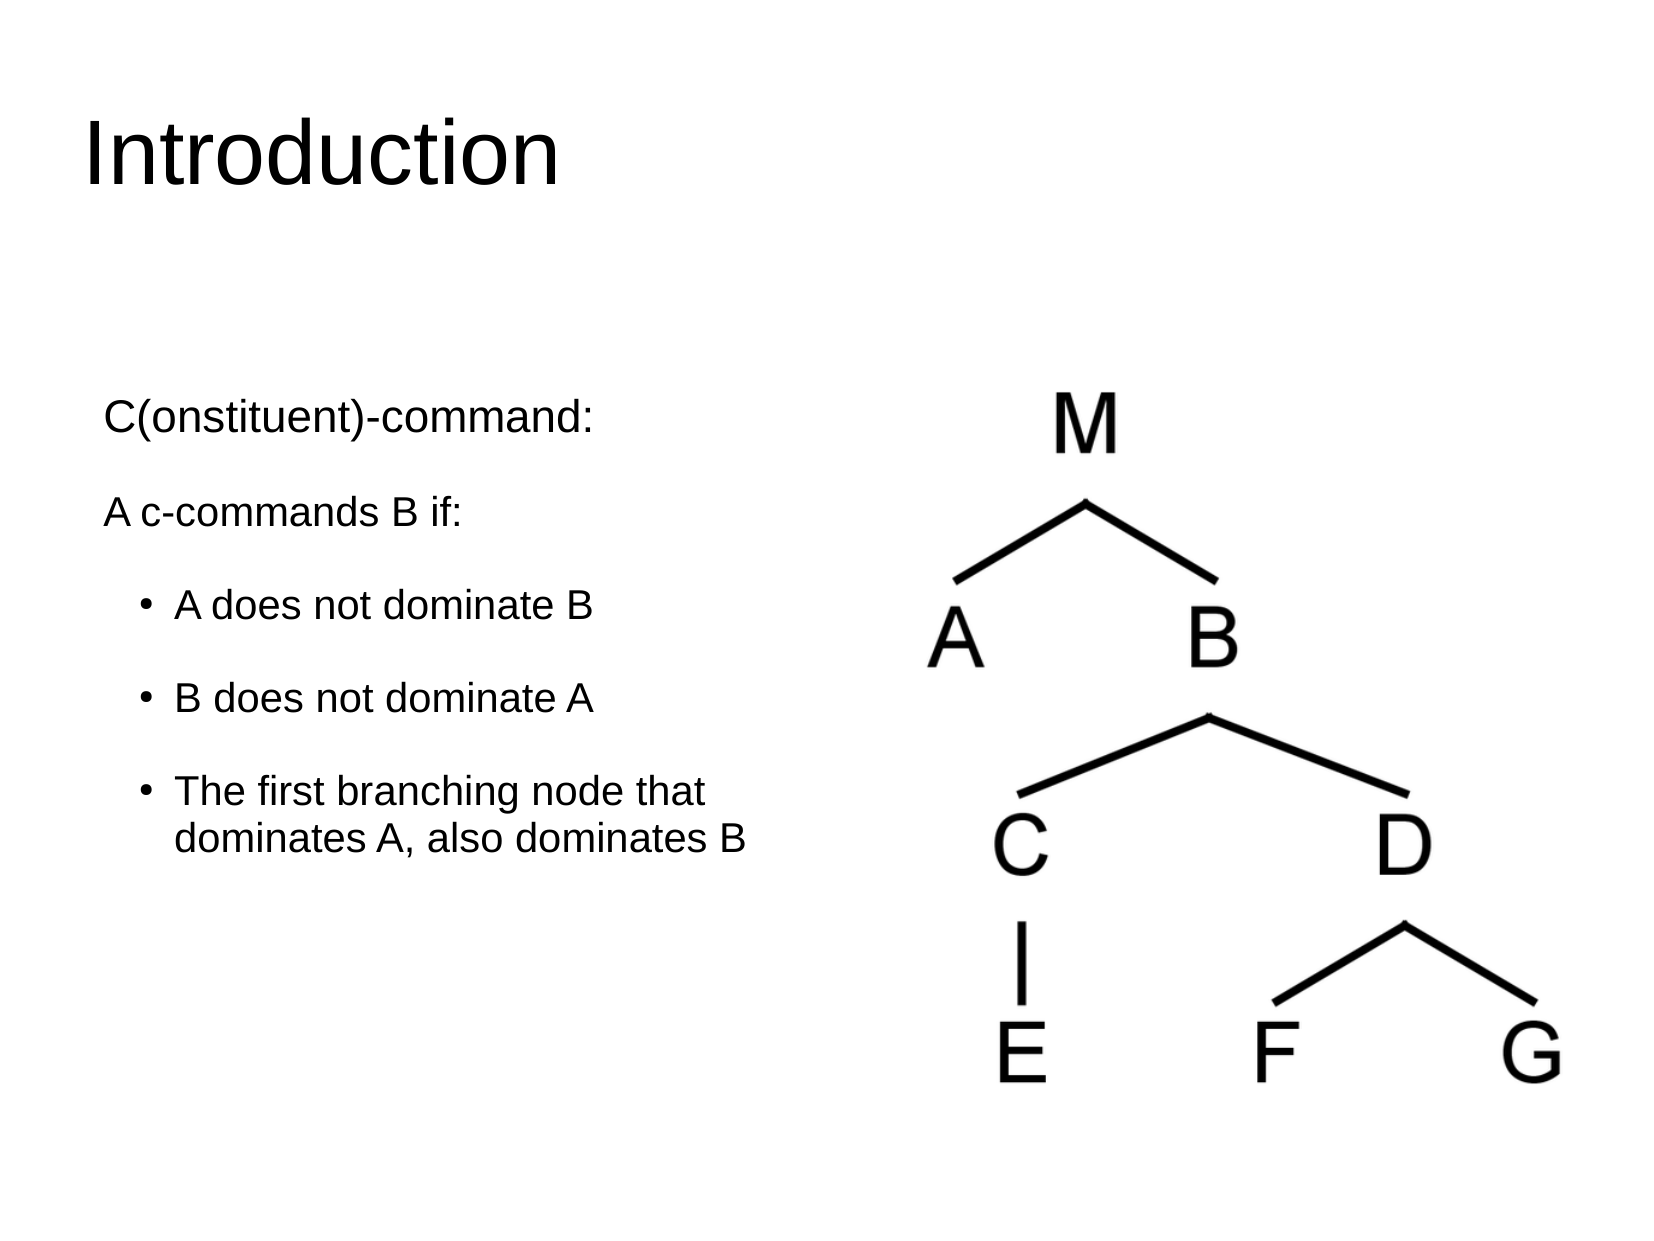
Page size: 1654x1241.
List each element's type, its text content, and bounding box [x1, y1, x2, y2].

text_box C(onstituent)-command: A c-commands B if: A does not dominate B B does not dominate A The first branching node that dominates A, also dominates B [88, 383, 857, 1004]
picture [915, 383, 1565, 1093]
title Introduction [82, 49, 1571, 257]
